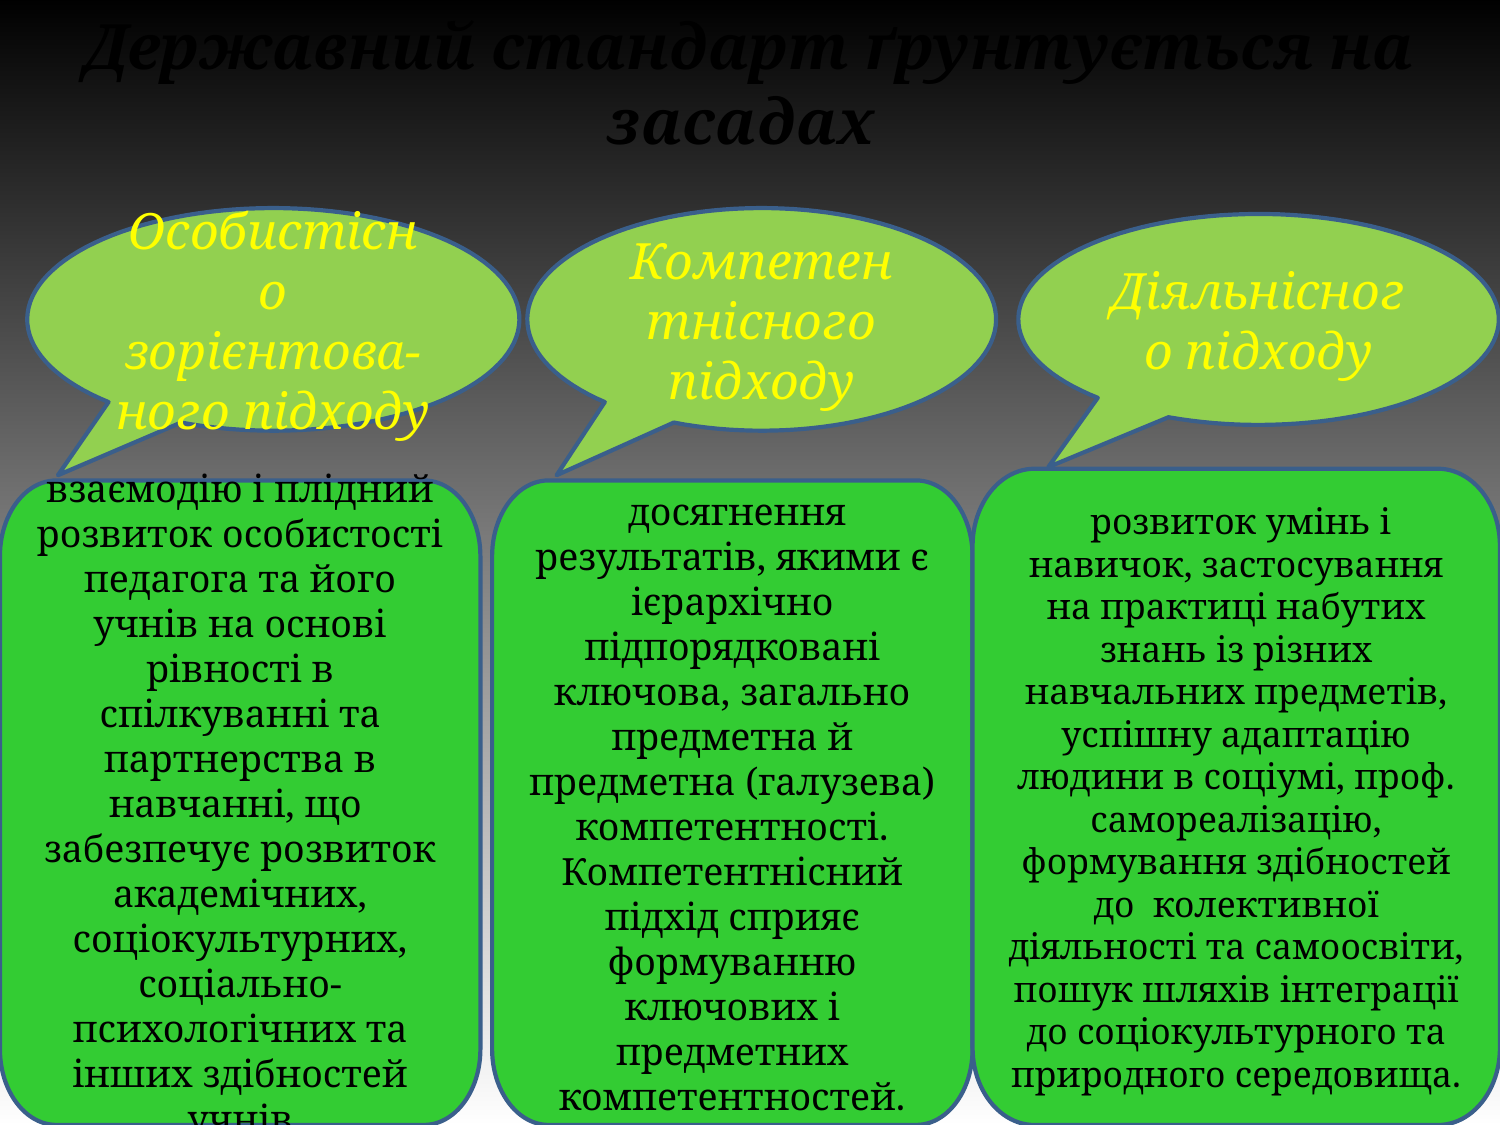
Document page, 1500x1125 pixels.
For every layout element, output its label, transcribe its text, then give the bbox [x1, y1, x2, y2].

text_box Особистісно зорієнтова-ного підходу [27, 208, 520, 476]
text_box Діяльнісного підходу [1018, 213, 1499, 468]
text_box Компетентнісного підходу [527, 208, 997, 476]
text_box досягнення результатів, якими є ієрархічно підпорядковані ключова, загально предметна й предметна (галузева) компетентності. Компетентнісний підхід сприяє формуванню ключових і предметних компетентностей. [492, 480, 973, 1125]
text_box розвиток умінь і навичок, застосування на практиці набутих знань із різних навчальних предметів, успішну адаптацію людини в соціумі, проф. самореалізацію, формування здібностей до колективної діяльності та самоосвіти, пошук шляхів інтеграції до соціокультурного та природного середовища. [972, 468, 1500, 1125]
text_box . [481, 700, 492, 856]
text_box взаємодію і плідний розвиток особистості педагога та його учнів на основі рівності в спілкуванні та партнерства в навчанні, що забезпечує розвиток академічних, соціокультурних, соціально-психологічних та інших здібностей учнів [0, 480, 481, 1125]
text_box Державний стандарт ґрунтується на засадах [0, 0, 1500, 165]
